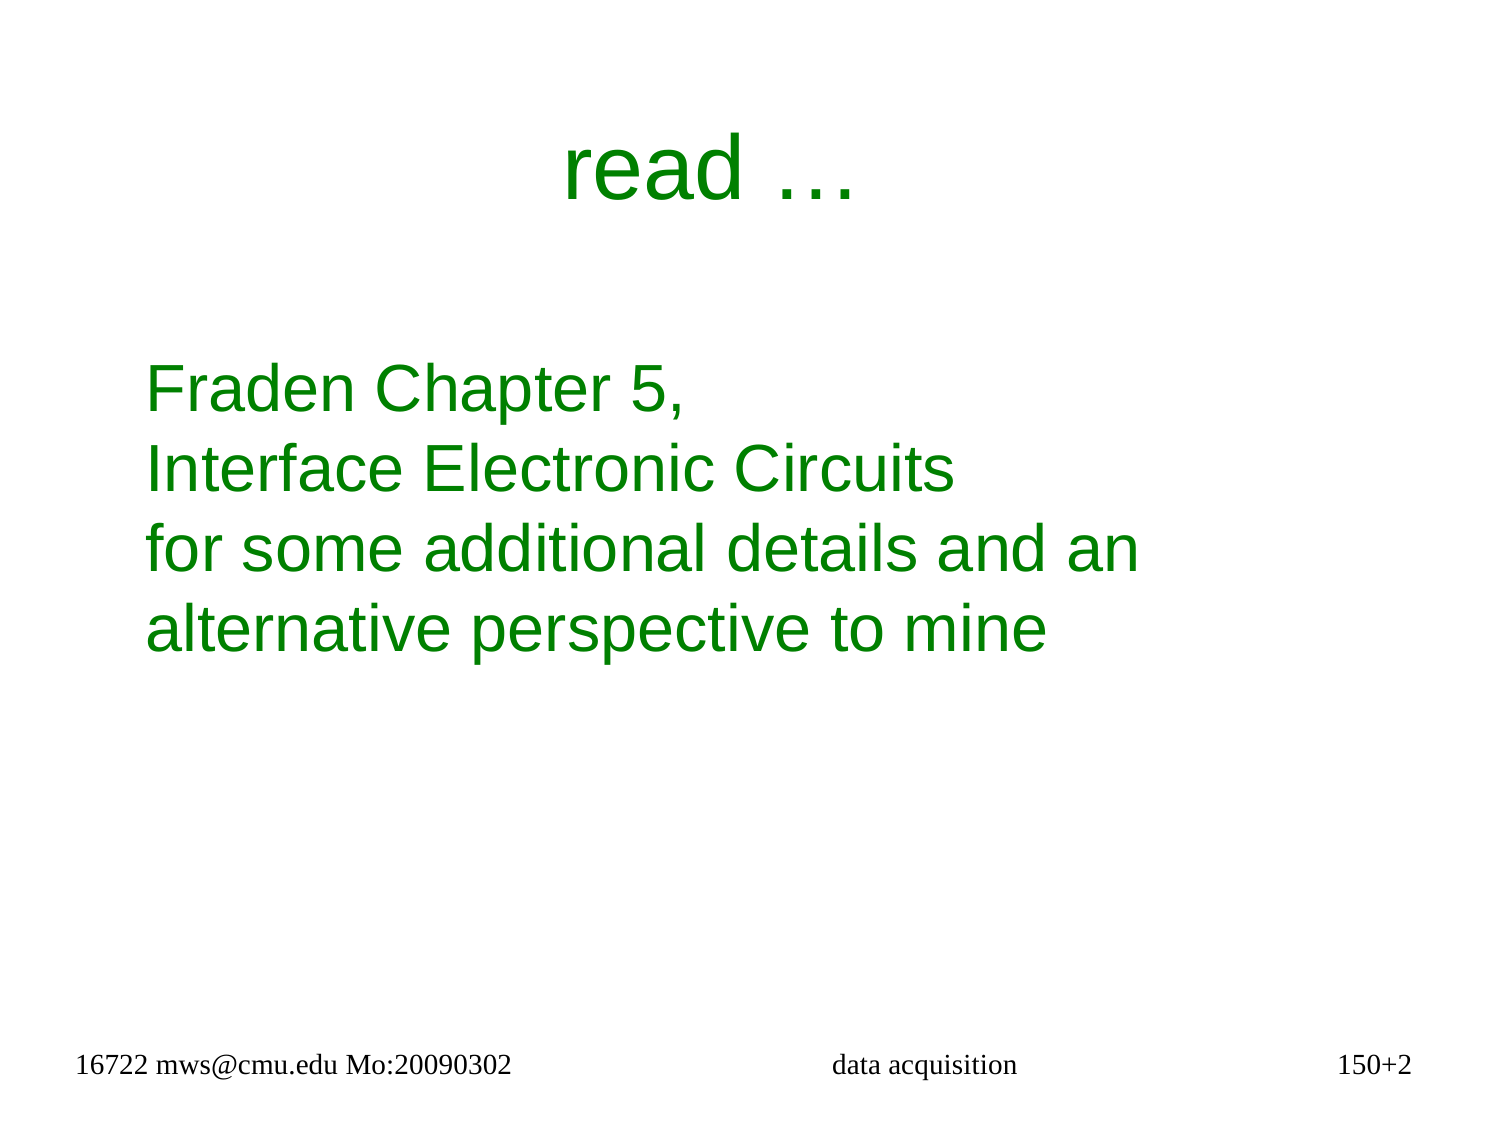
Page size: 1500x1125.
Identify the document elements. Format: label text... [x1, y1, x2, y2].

text_box Fraden Chapter 5, Interface Electronic Circuits for some additional details and an alternative perspective to mine [74, 337, 1401, 788]
text_box read … [75, 99, 1351, 225]
